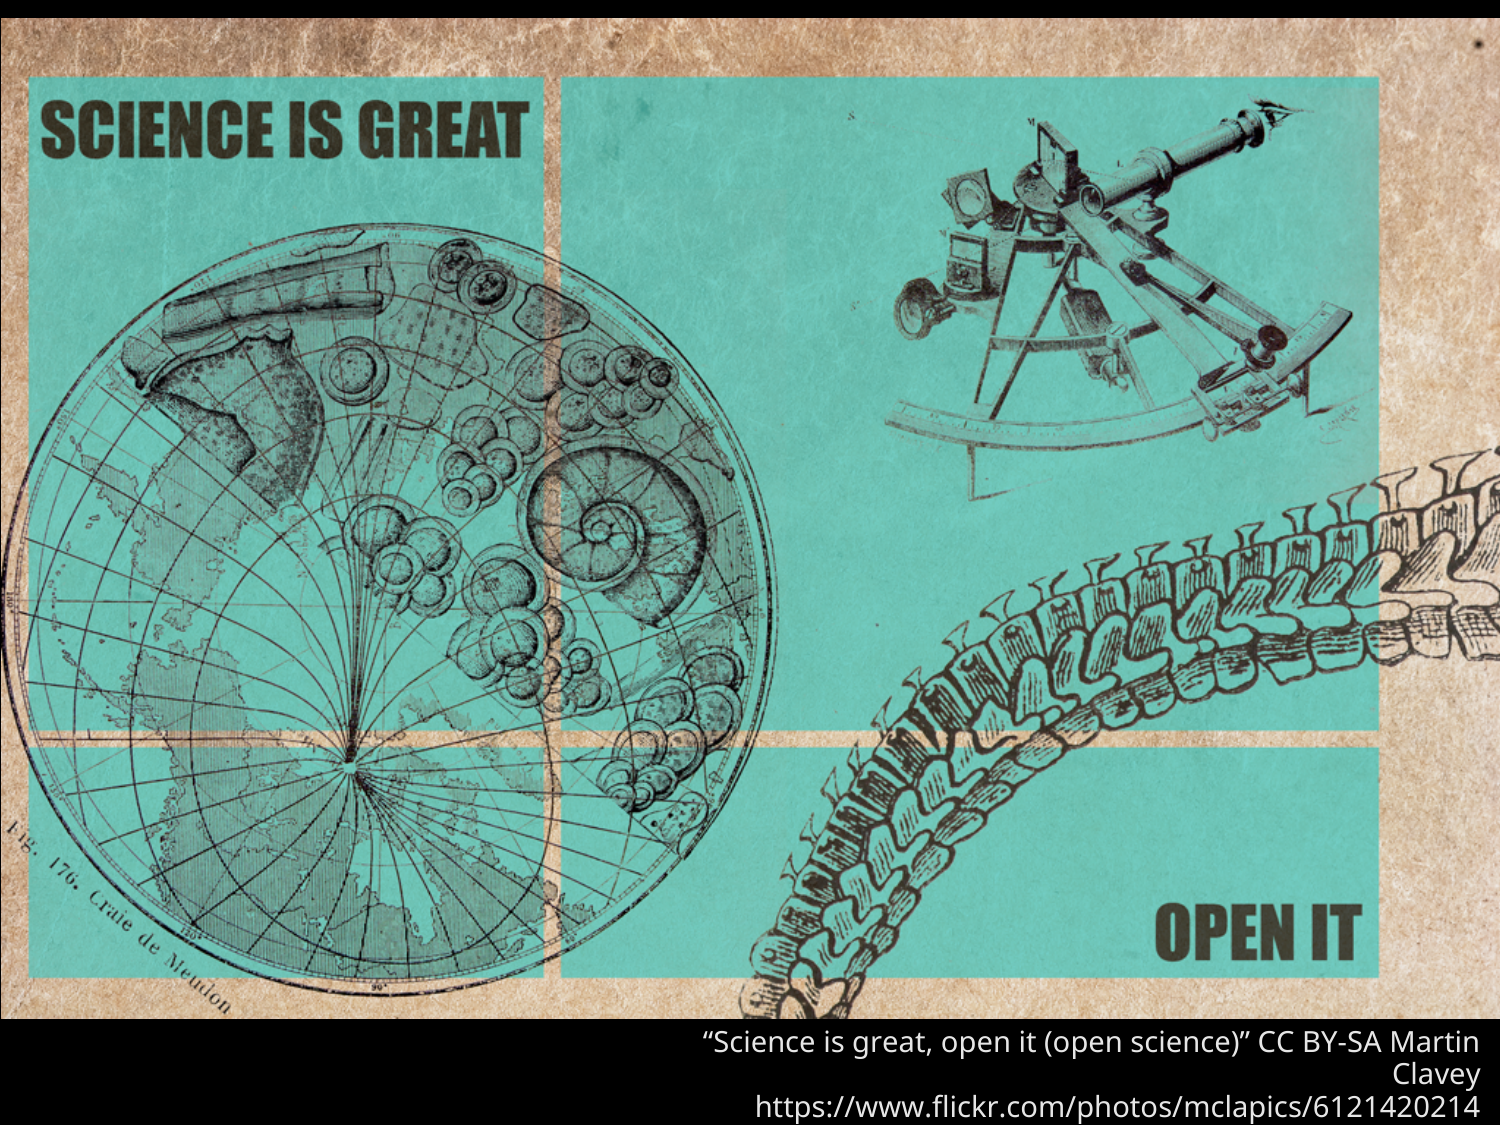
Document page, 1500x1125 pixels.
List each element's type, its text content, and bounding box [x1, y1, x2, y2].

text_box “Science is great, open it (open science)” CC BY-SA Martin Clavey https://www.flickr.com/photos/mclapics/6121420214 [651, 1019, 1496, 1110]
picture [1, 18, 1500, 1019]
